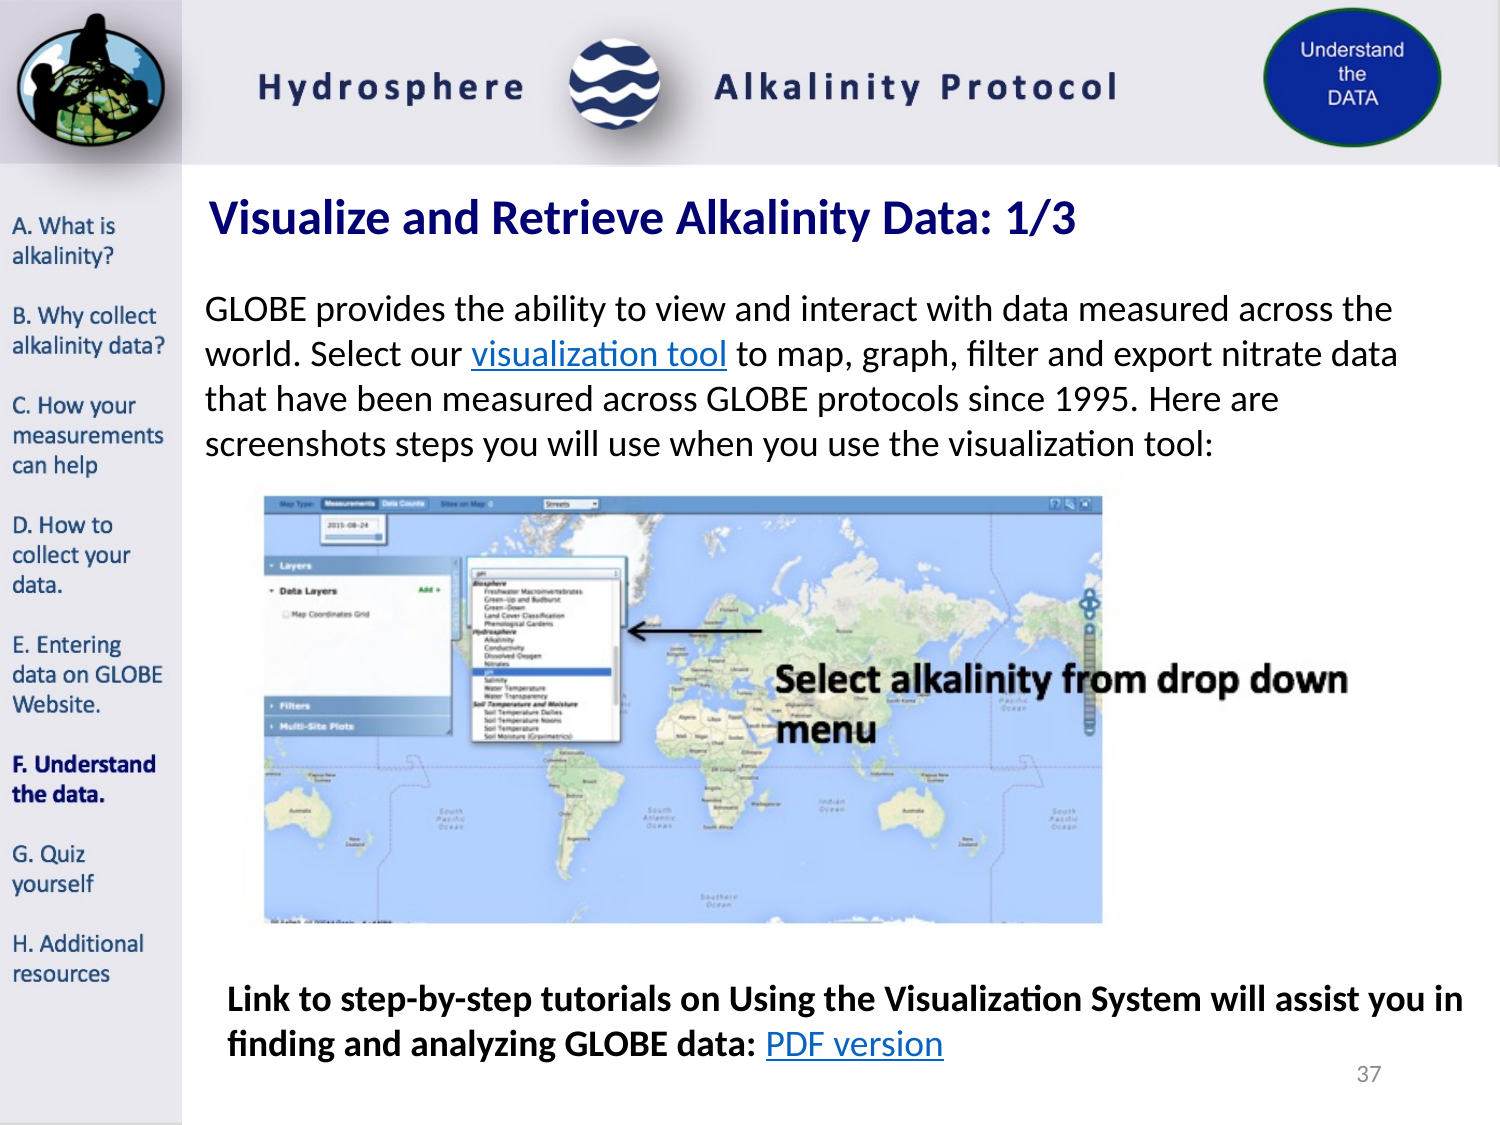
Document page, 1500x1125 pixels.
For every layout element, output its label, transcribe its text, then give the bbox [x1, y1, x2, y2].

title Visualize and Retrieve Alkalinity Data: 1/3 [193, 109, 1488, 327]
picture [241, 473, 1440, 966]
text_box GLOBE provides the ability to view and interact with data measured across the world. Select our visualization tool to map, graph, filter and export nitrate data that have been measured across GLOBE protocols since 1995. Here are screenshots steps you will use when you use the visualization tool: [190, 276, 1484, 472]
picture [0, 0, 1500, 1125]
slide_number <number> [1059, 1072, 1397, 1103]
text_box Link to step-by-step tutorials on Using the Visualization System will assist you in finding and analyzing GLOBE data: PDF version [212, 966, 1500, 1072]
